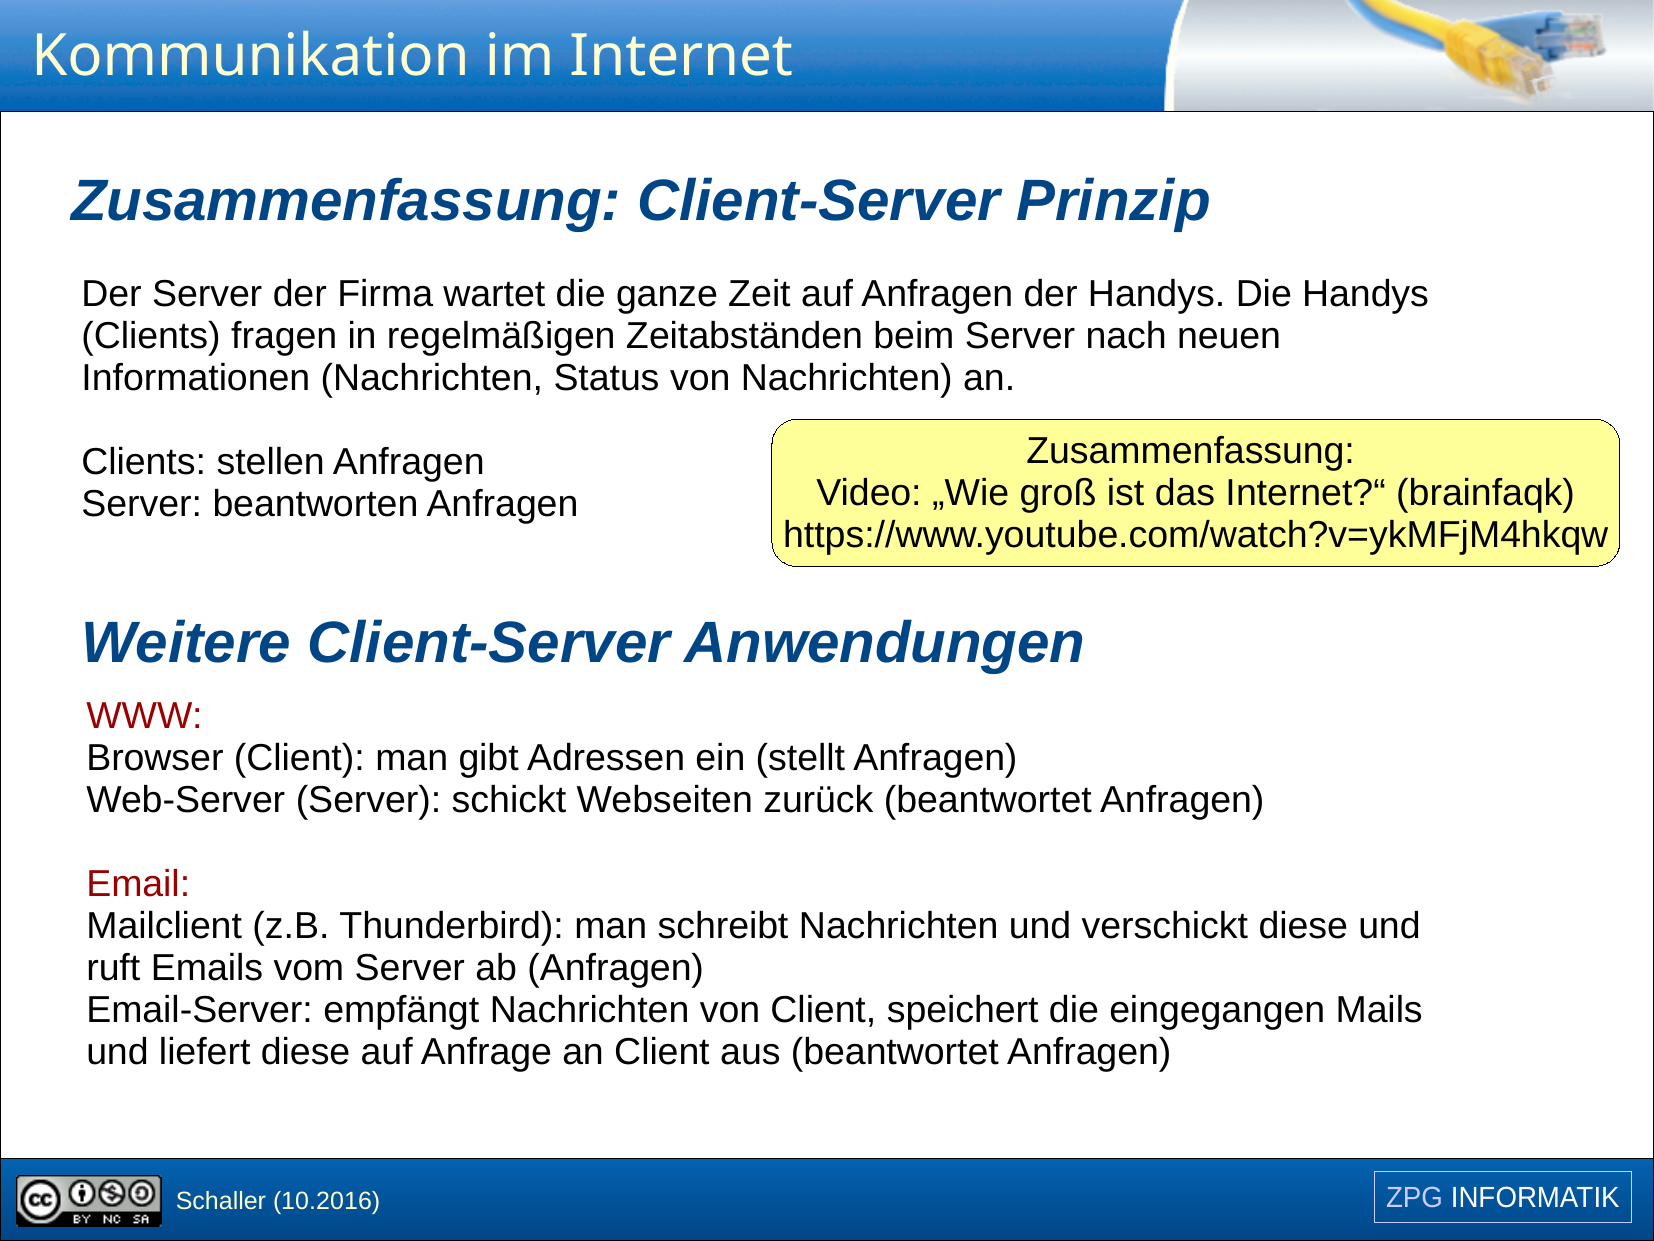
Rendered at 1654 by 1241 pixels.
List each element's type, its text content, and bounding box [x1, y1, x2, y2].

text_box Zusammenfassung: Video: „Wie groß ist das Internet?“ (brainfaqk) https://www.youtube.com/watch?v=ykMFjM4hkqw [771, 419, 1620, 567]
text_box Weitere Client-Server Anwendungen [66, 602, 1569, 691]
text_box WWW: Browser (Client): man gibt Adressen ein (stellt Anfragen) Web-Server (Server): schickt Webseiten zurück (beantwortet Anfragen) Email: Mailclient (z.B. Thunderbird): man schreibt Nachrichten und verschickt diese und ruft Emails vom Server ab (Anfragen) Email-Server: empfängt Nachrichten von Client, speichert die eingegangen Mails und liefert diese auf Anfrage an Client aus (beantwortet Anfragen) [71, 687, 1472, 1081]
text_box Der Server der Firma wartet die ganze Zeit auf Anfragen der Handys. Die Handys (Clients) fragen in regelmäßigen Zeitabständen beim Server nach neuen Informationen (Nachrichten, Status von Nachrichten) an. Clients: stellen Anfragen Server: beantworten Anfragen [66, 265, 1467, 533]
picture [16, 1175, 162, 1227]
picture [0, 0, 1654, 111]
text_box Zusammenfassung: Client-Server Prinzip [56, 160, 1558, 249]
title Kommunikation im Internet [31, 14, 1151, 92]
